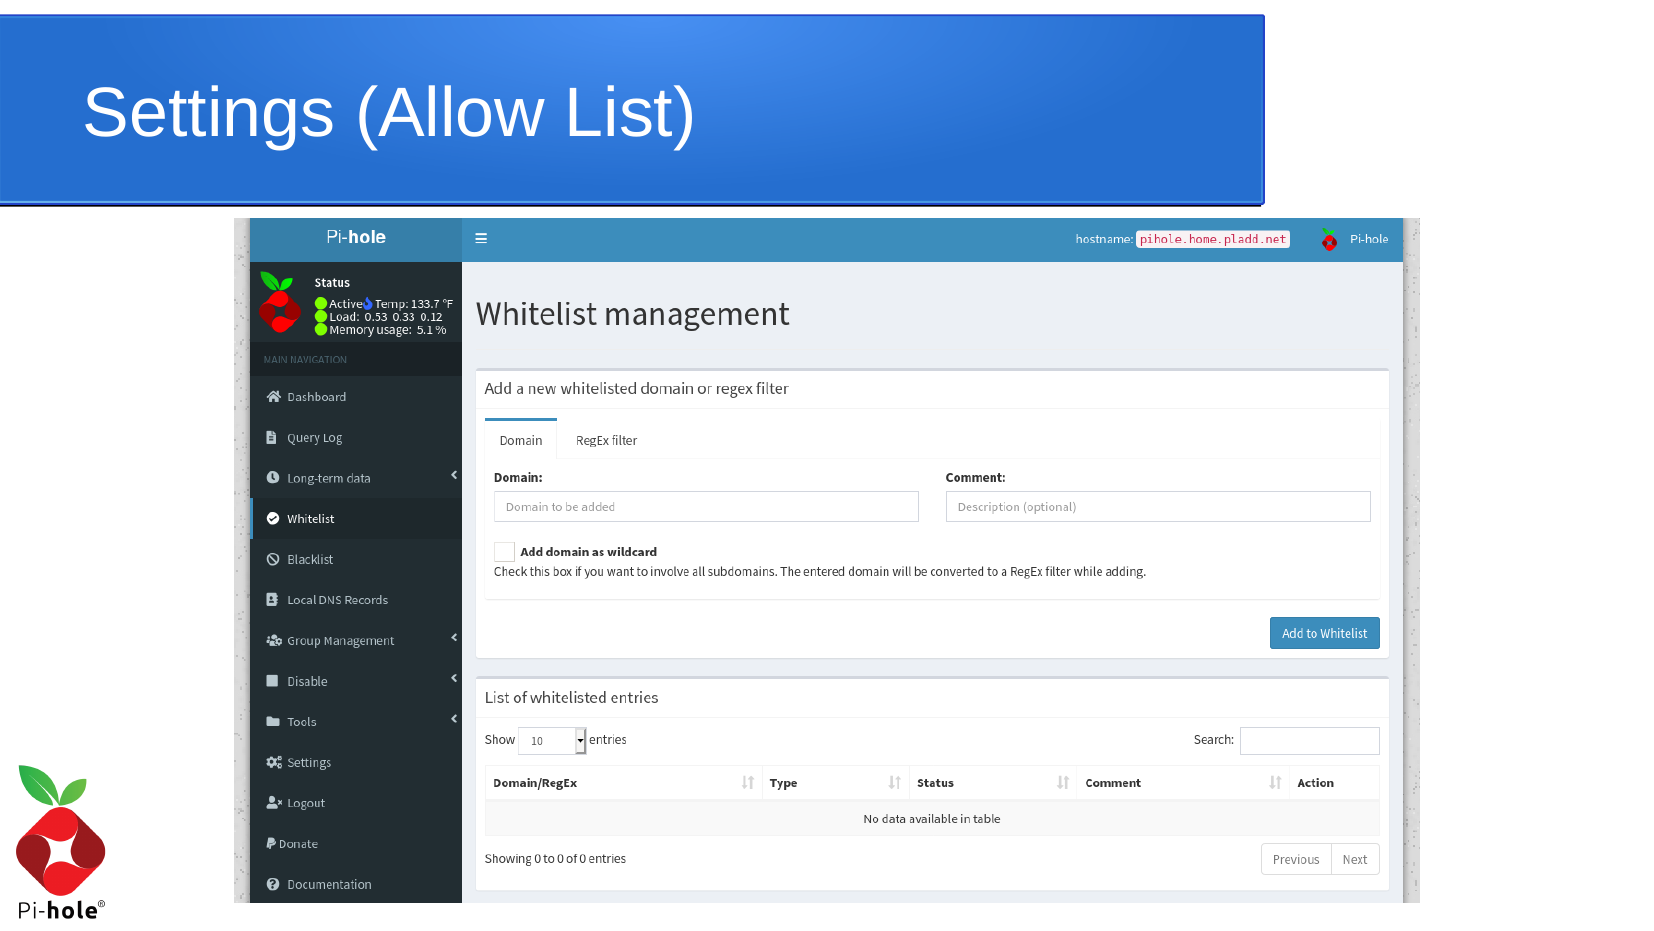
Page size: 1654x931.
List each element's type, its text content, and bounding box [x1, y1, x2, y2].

picture [234, 218, 1420, 903]
picture [15, 765, 106, 919]
title Settings (Allow List) [82, 35, 1235, 189]
